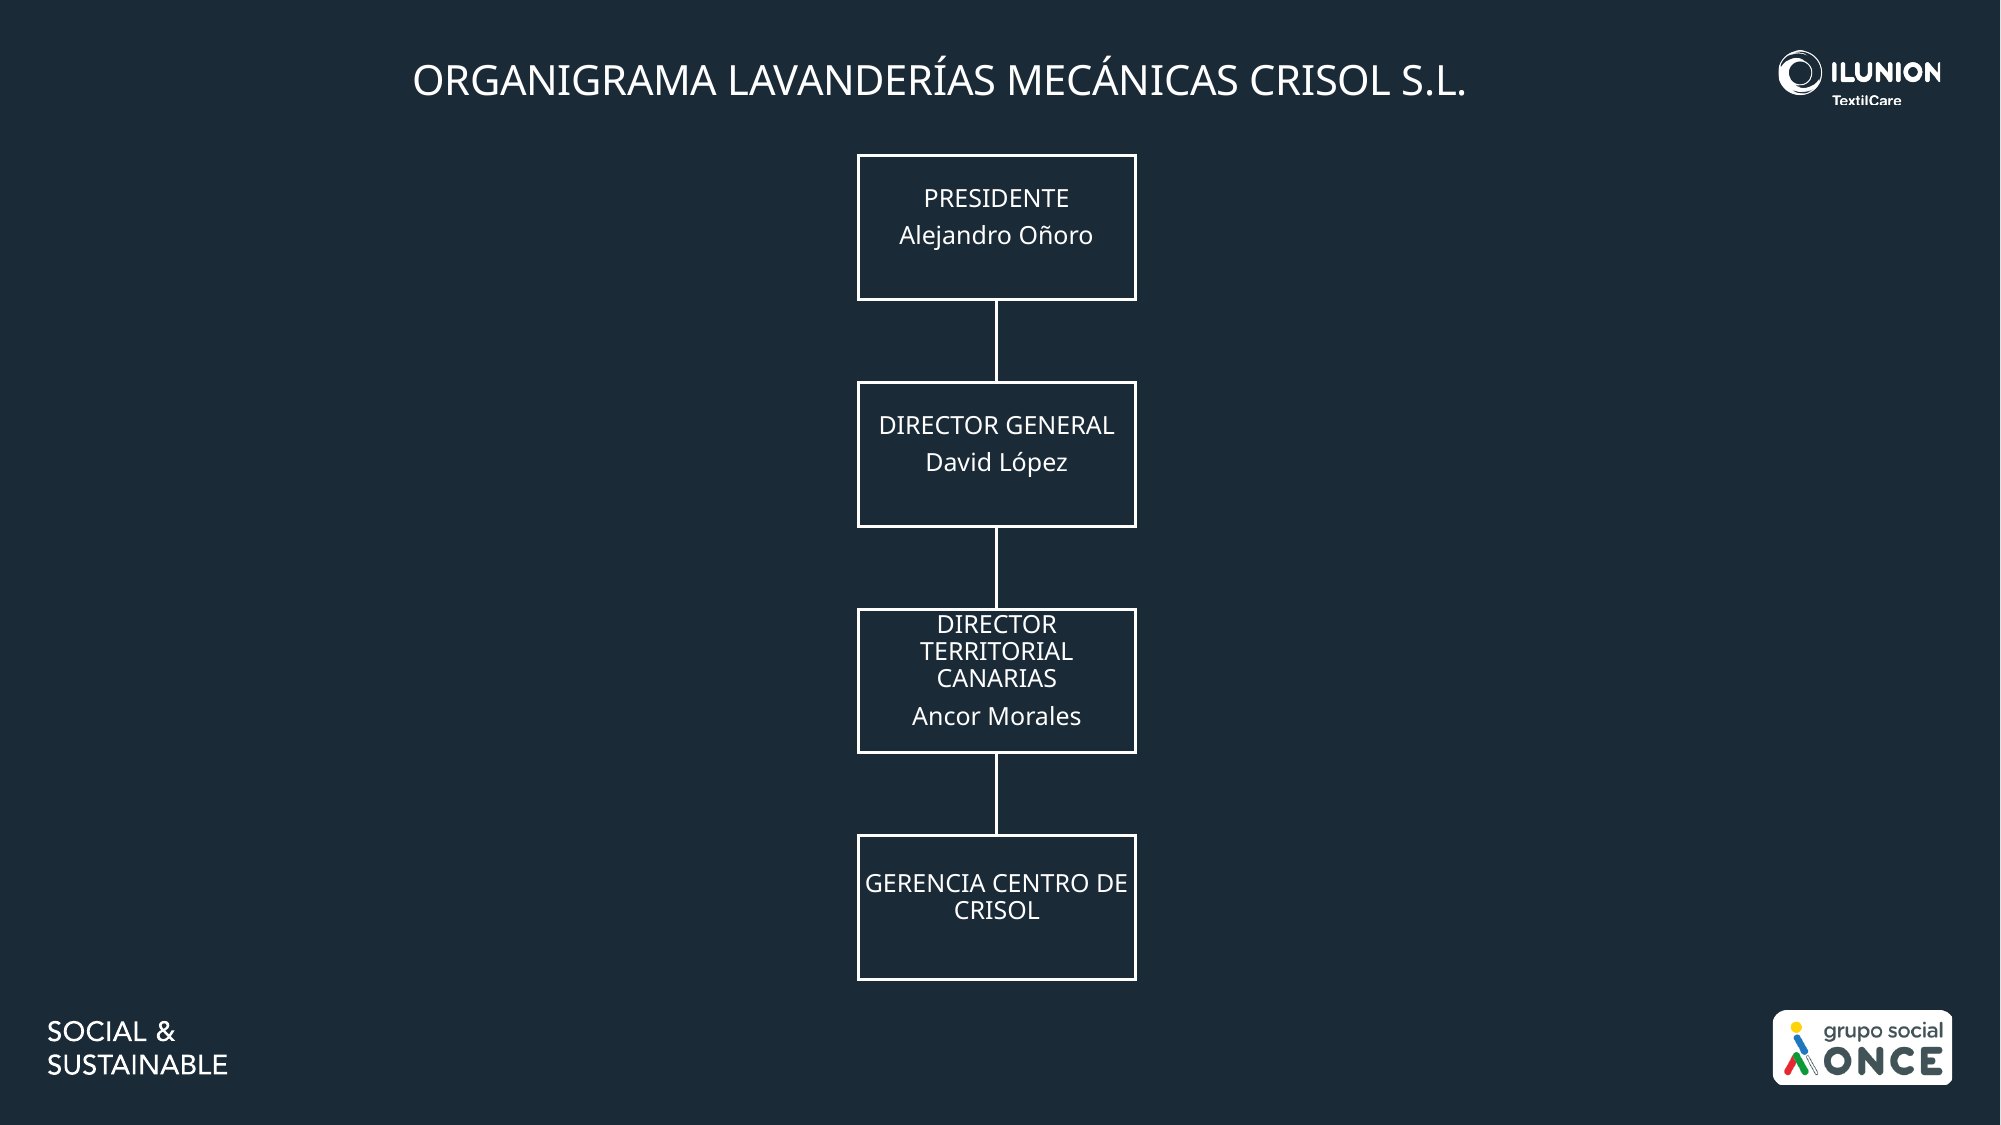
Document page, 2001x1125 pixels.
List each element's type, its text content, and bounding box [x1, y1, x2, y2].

text_box PRESIDENTE Alejandro Oñoro [858, 155, 1136, 300]
text_box DIRECTOR TERRITORIAL CANARIAS Ancor Morales [858, 609, 1136, 753]
picture [0, 0, 2000, 1125]
text_box DIRECTOR GENERAL David López [858, 382, 1136, 527]
text_box ORGANIGRAMA LAVANDERÍAS MECÁNICAS CRISOL S.L. [406, 39, 1684, 105]
text_box GERENCIA CENTRO DE CRISOL [858, 835, 1136, 980]
